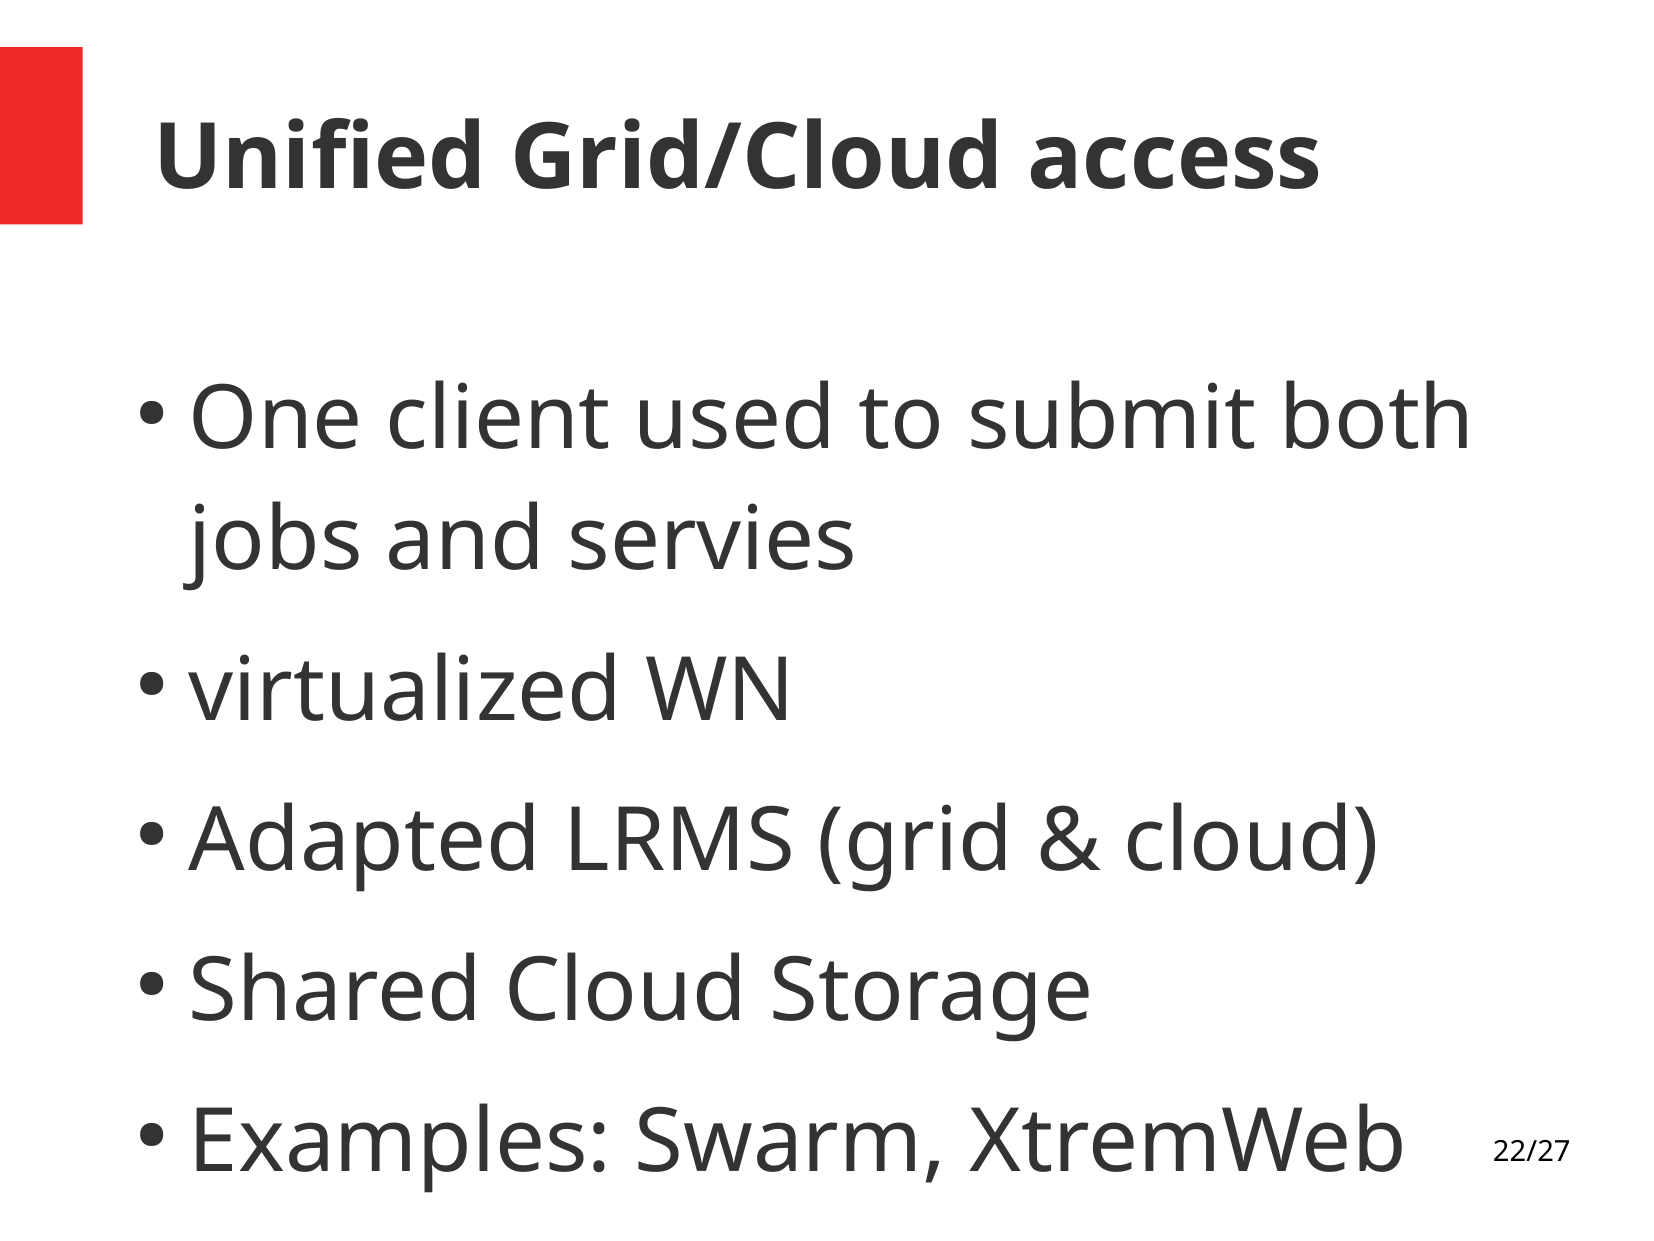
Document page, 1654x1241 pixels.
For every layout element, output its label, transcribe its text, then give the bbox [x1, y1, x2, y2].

list One client used to submit both jobs and servies virtualized WN Adapted LRMS (grid & cloud) Shared Cloud Storage Examples: Swarm, XtremWeb [118, 354, 1536, 1074]
title Unified Grid/Cloud access [118, 49, 1571, 257]
